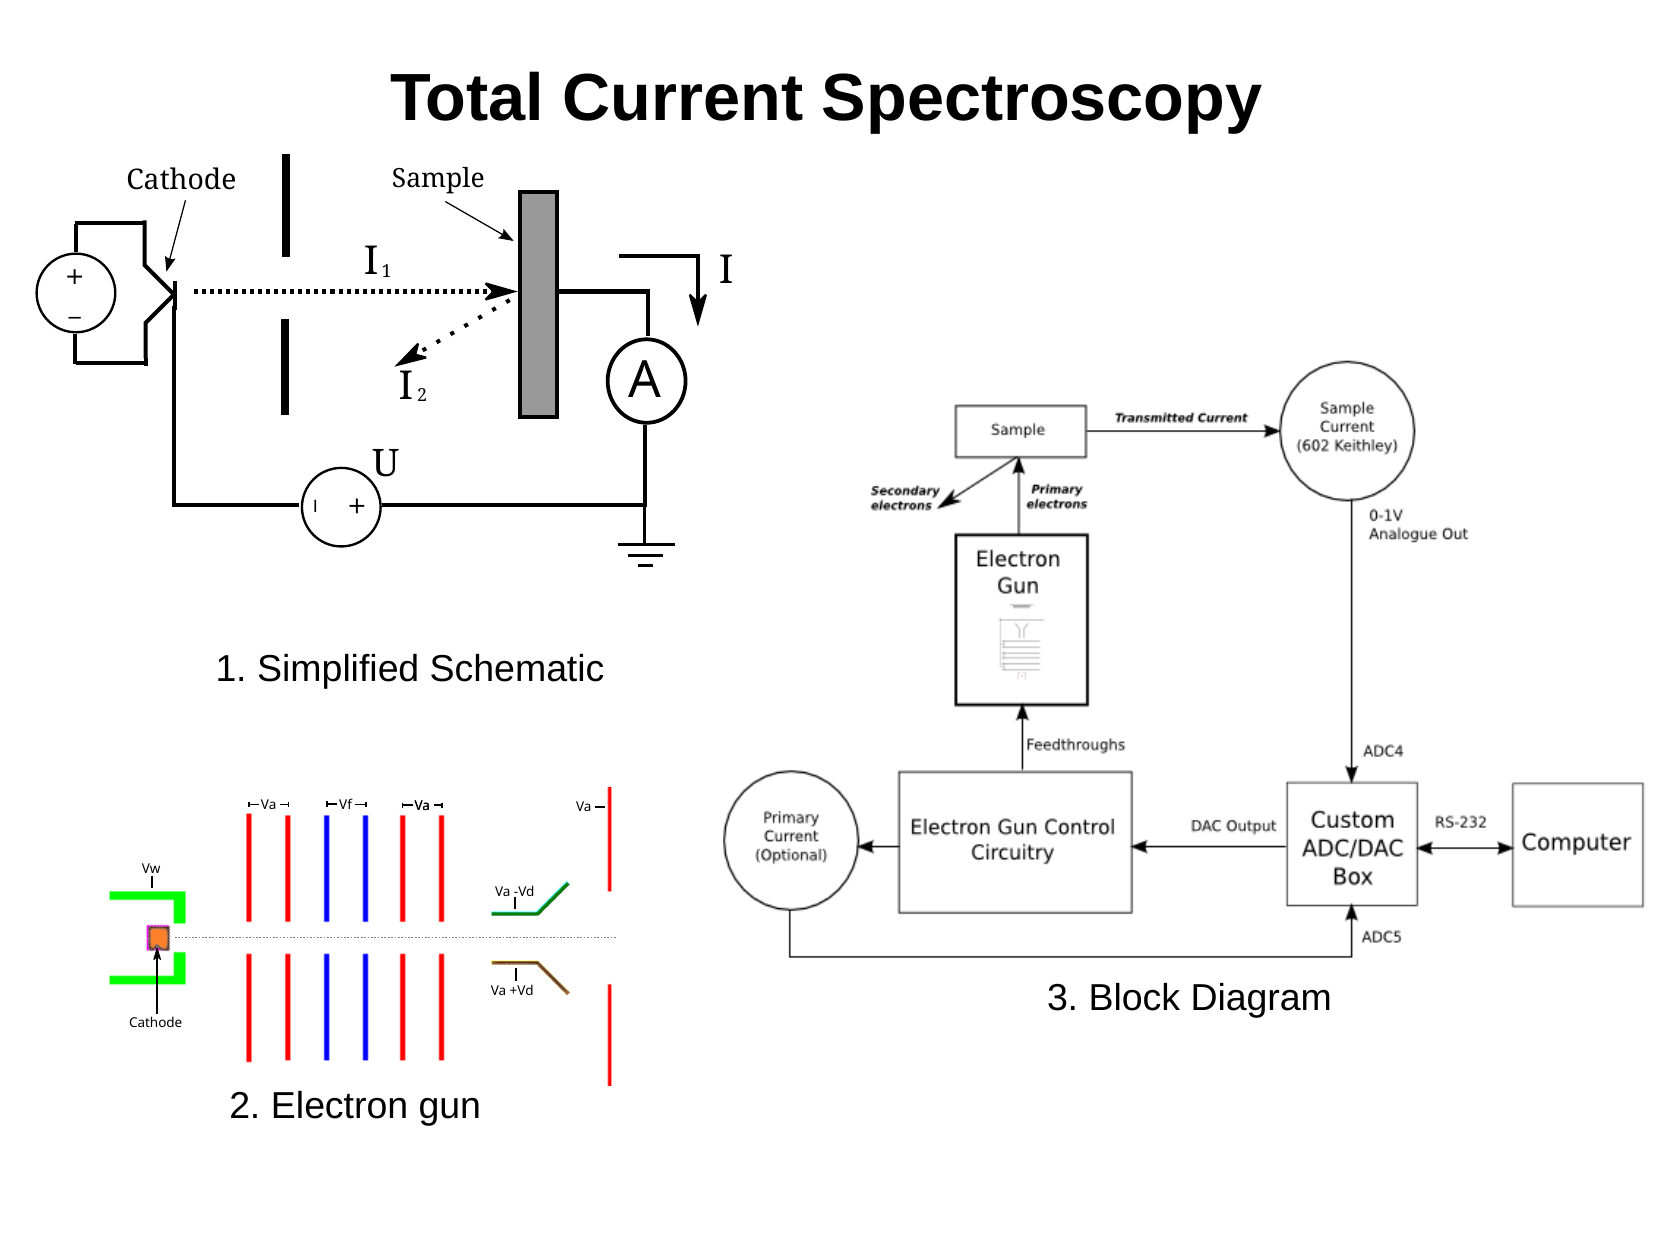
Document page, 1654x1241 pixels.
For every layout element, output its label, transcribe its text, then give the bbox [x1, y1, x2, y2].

text_box 2. Electron gun [214, 1087, 497, 1134]
text_box 1. Simplified Schematic [200, 640, 620, 697]
picture [65, 786, 638, 1087]
picture [35, 153, 1654, 967]
title Total Current Spectroscopy [82, 5, 1571, 189]
text_box 3. Block Diagram [1032, 968, 1358, 1028]
